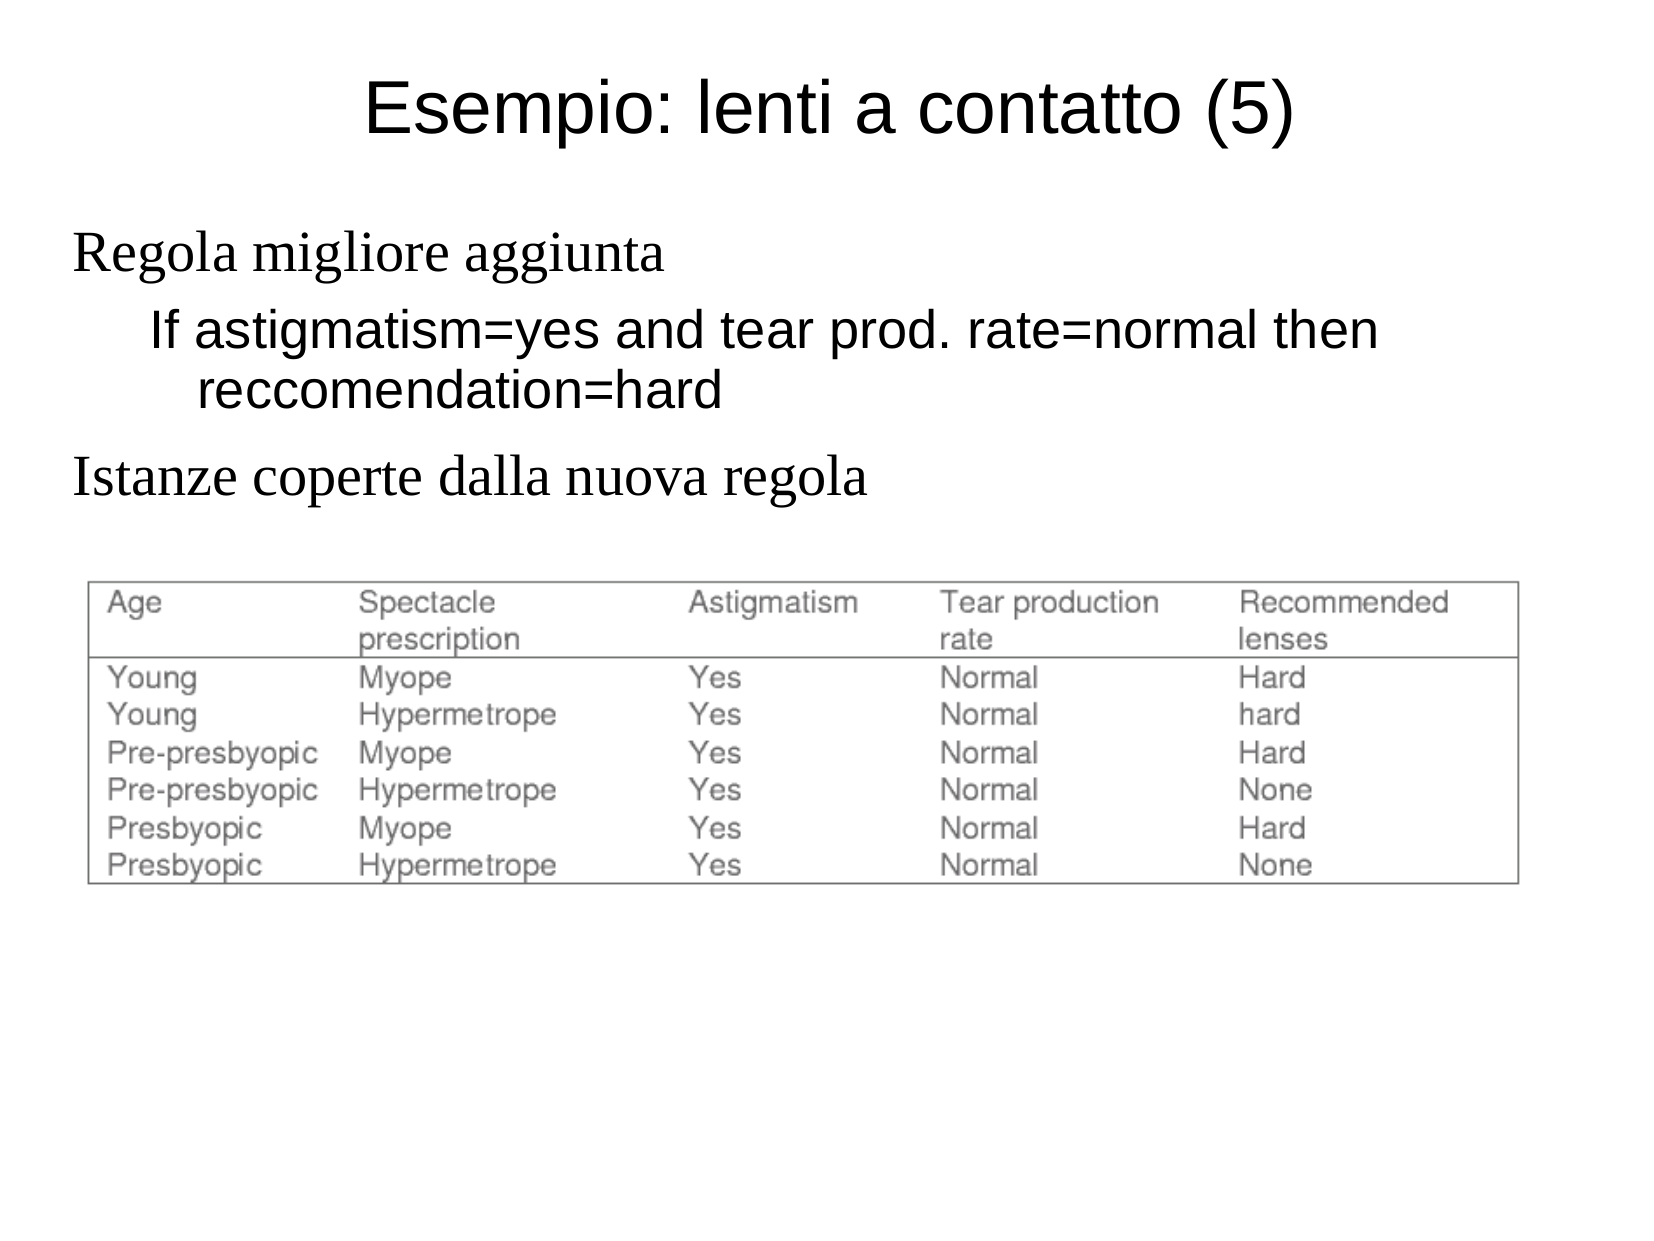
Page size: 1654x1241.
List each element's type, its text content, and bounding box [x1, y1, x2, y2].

list Regola migliore aggiunta If astigmatism=yes and tear prod. rate=normal then reccomendation=hard Istanze coperte dalla nuova regola [55, 219, 1605, 1179]
title Esempio: lenti a contatto (5) [52, 42, 1608, 173]
picture [67, 564, 1537, 904]
